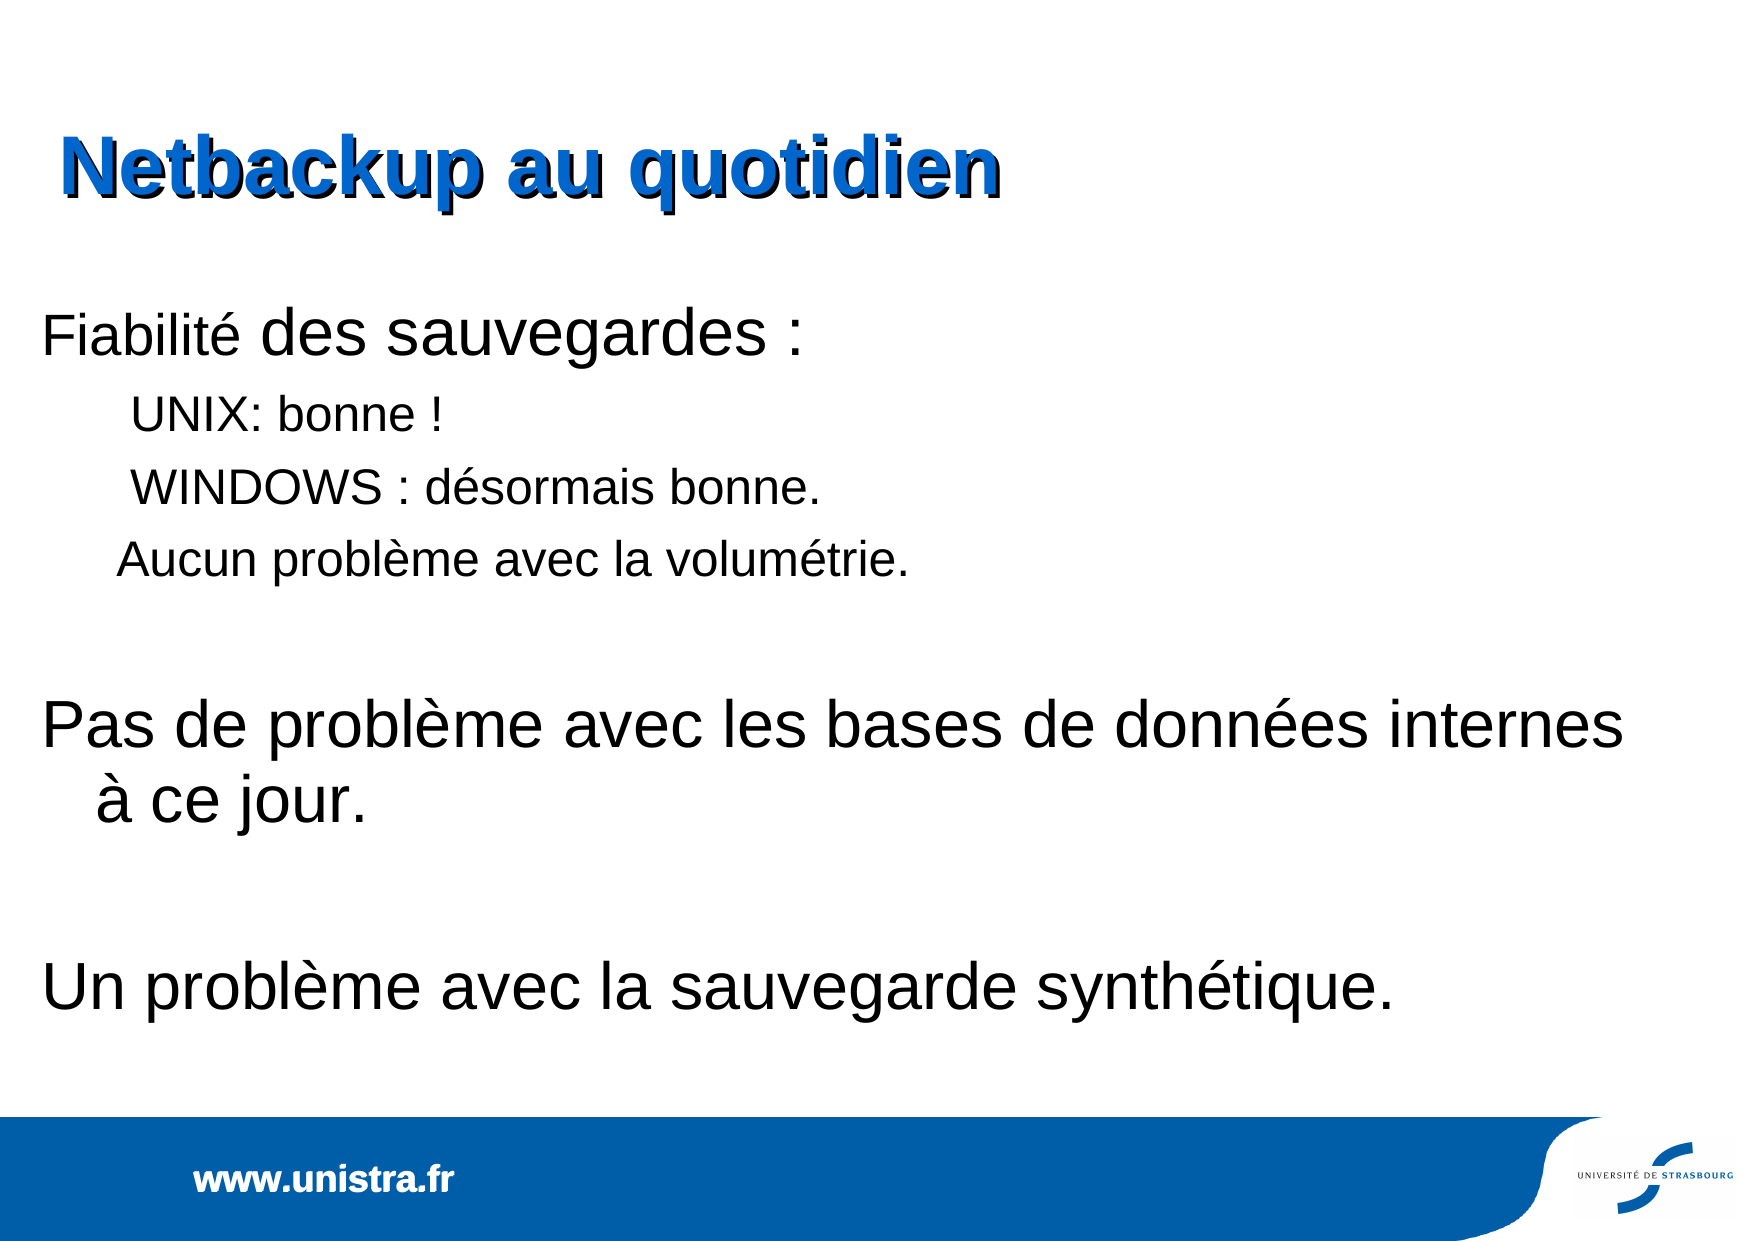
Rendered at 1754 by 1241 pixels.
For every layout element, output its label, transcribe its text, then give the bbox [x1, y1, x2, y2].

title Netbackup au quotidien [58, 32, 1683, 300]
list Fiabilité des sauvegardes : UNIX: bonne ! WINDOWS : désormais bonne. Aucun problème avec la volumétrie. Pas de problème avec les bases de données internes à ce jour. Un problème avec la sauvegarde synthétique. [41, 295, 1666, 1074]
picture [0, 1115, 1737, 1241]
